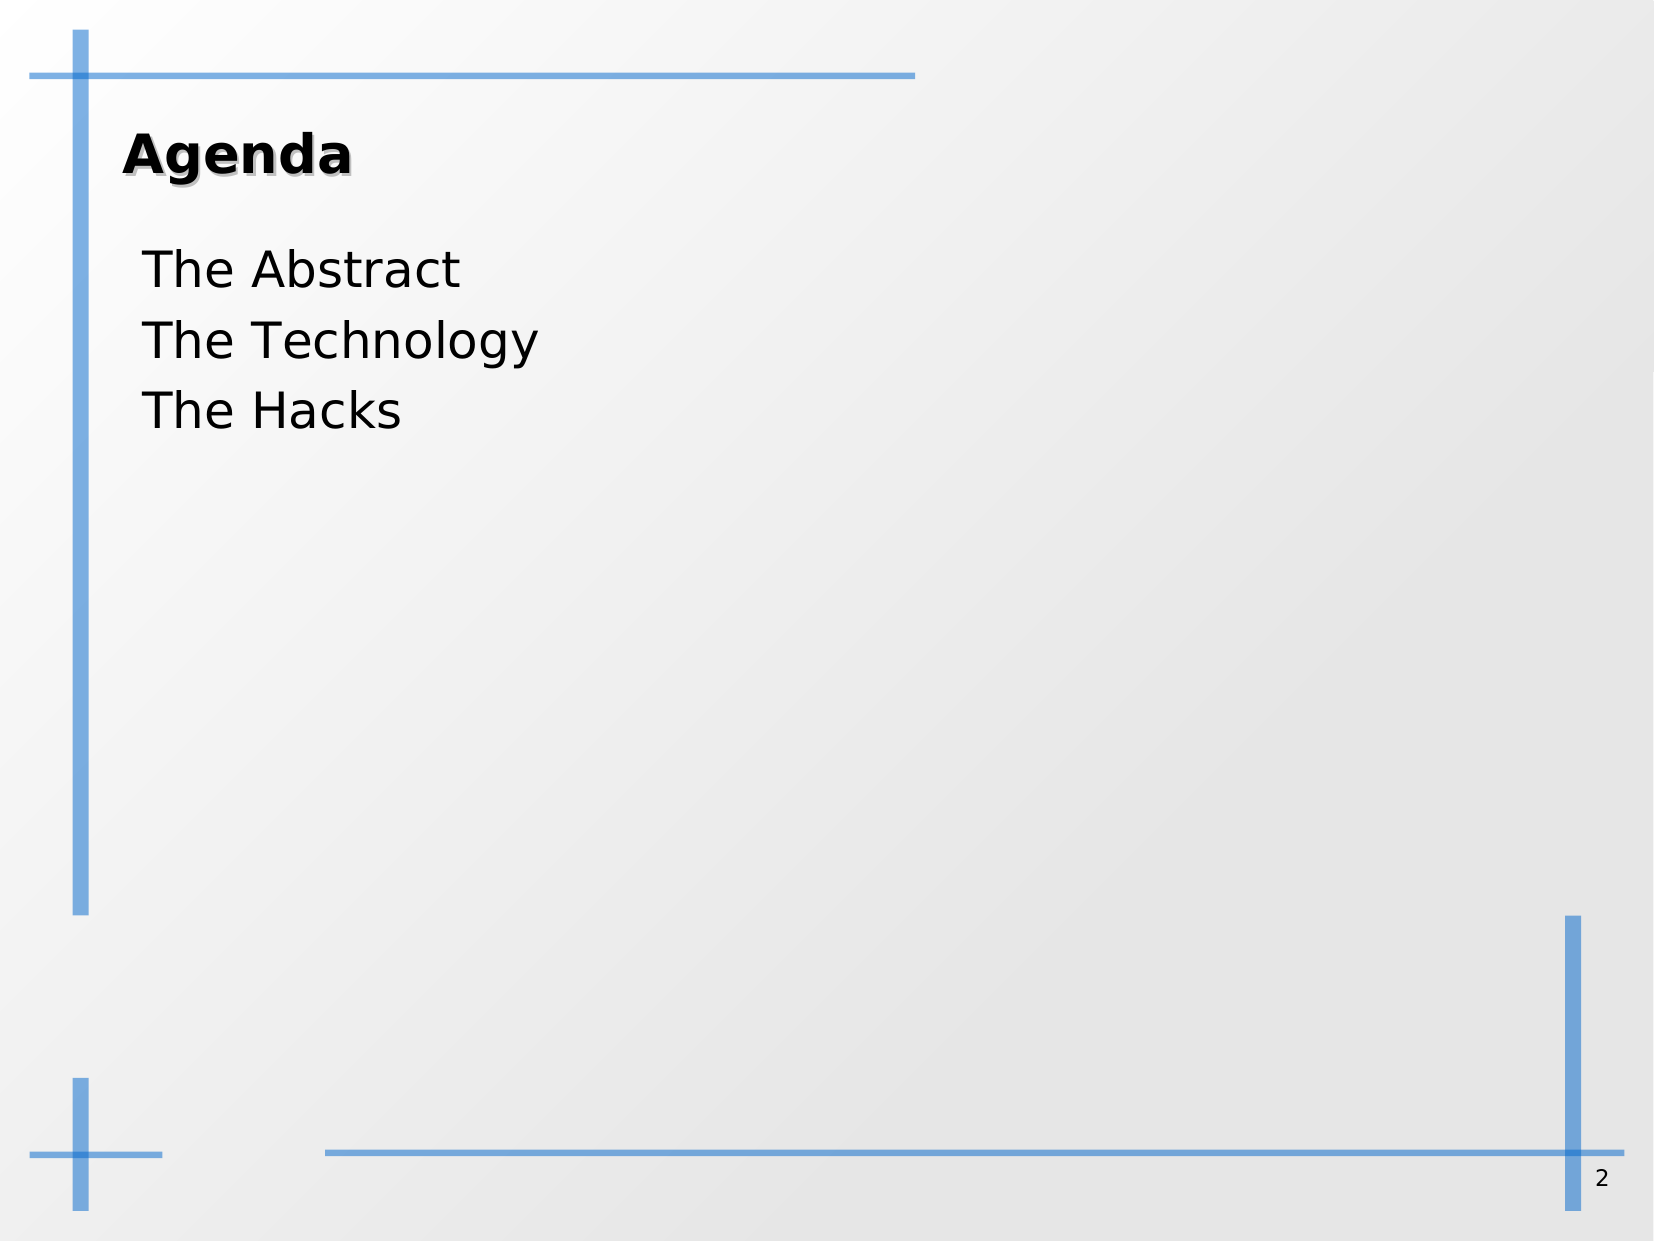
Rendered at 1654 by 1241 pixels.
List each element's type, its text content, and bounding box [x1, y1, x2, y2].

list The Abstract The Technology The Hacks [124, 241, 1526, 1133]
title Agenda [122, 91, 1524, 219]
